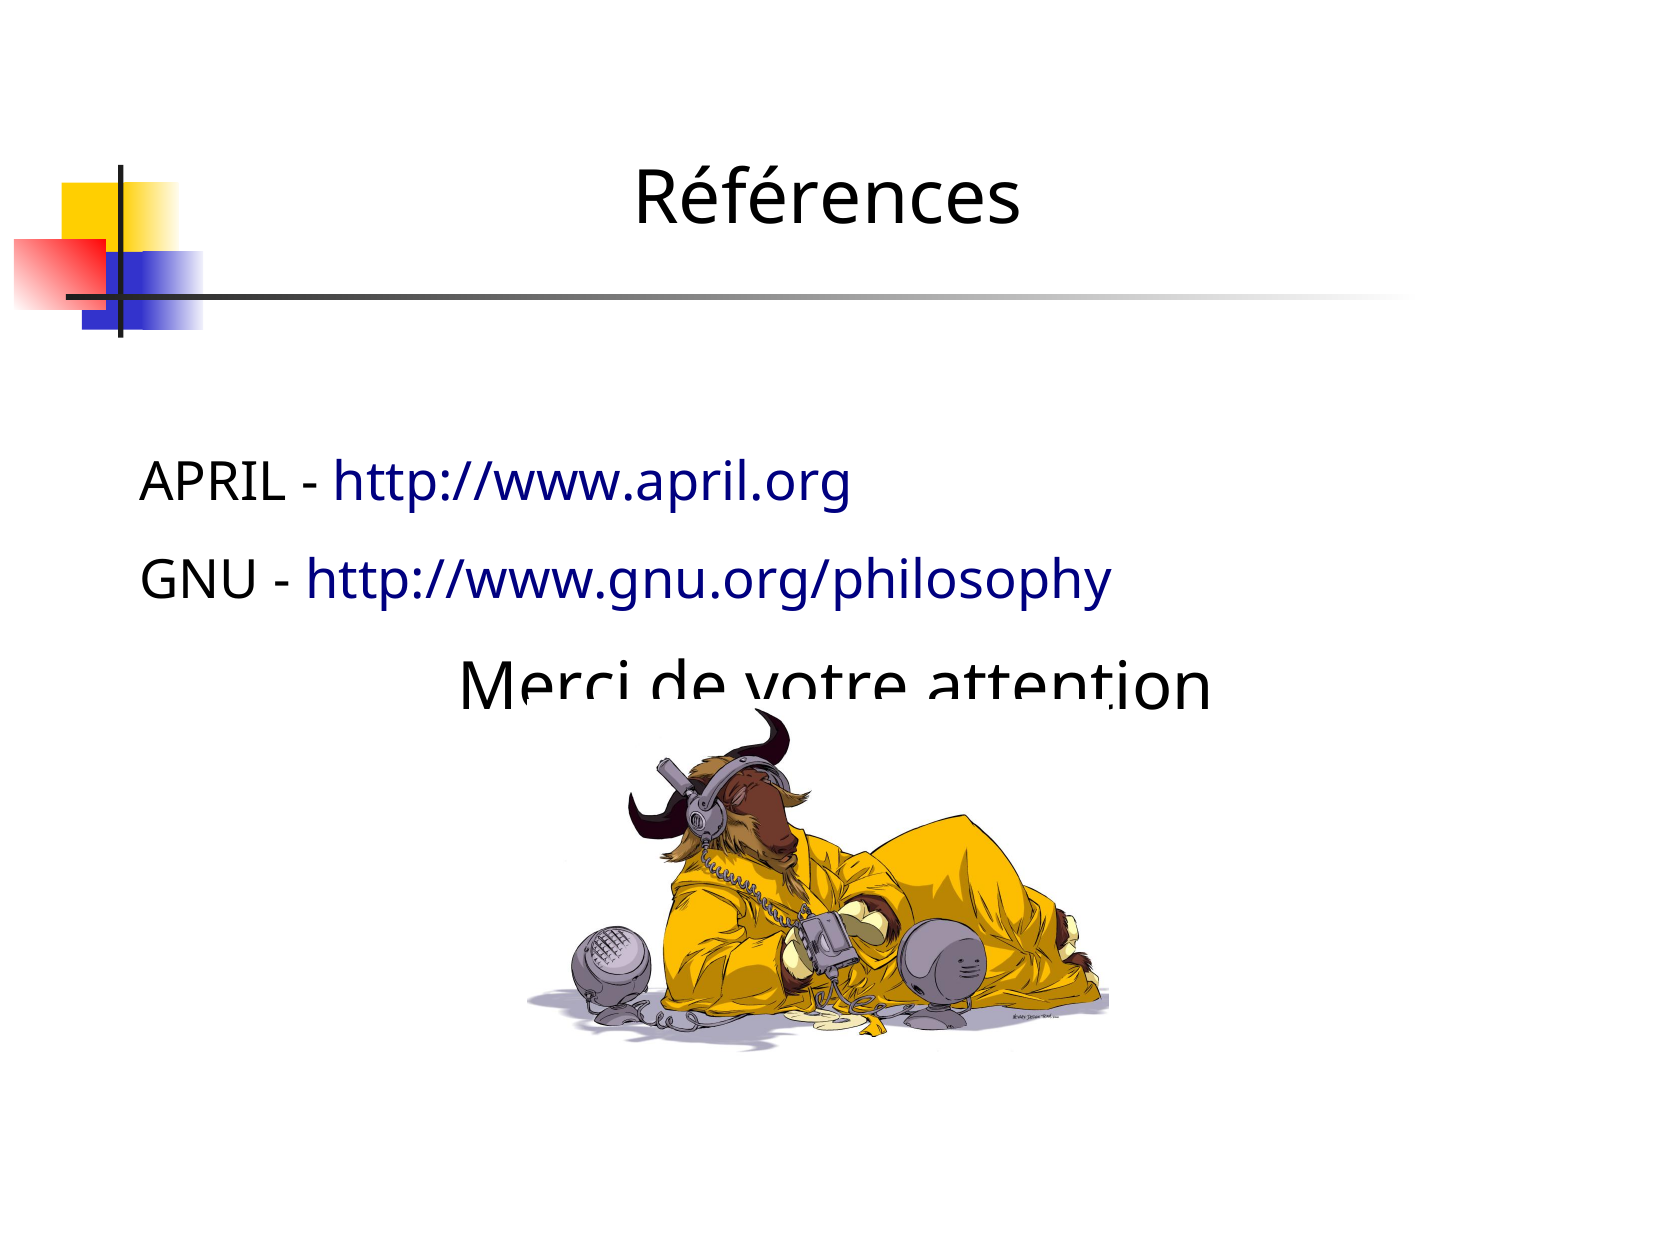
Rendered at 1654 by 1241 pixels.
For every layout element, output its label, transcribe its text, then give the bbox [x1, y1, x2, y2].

title Références [121, 91, 1534, 299]
list APRIL - http://www.april.org GNU - http://www.gnu.org/philosophy Merci de votre attention [121, 344, 1534, 1127]
picture [527, 699, 1109, 1056]
